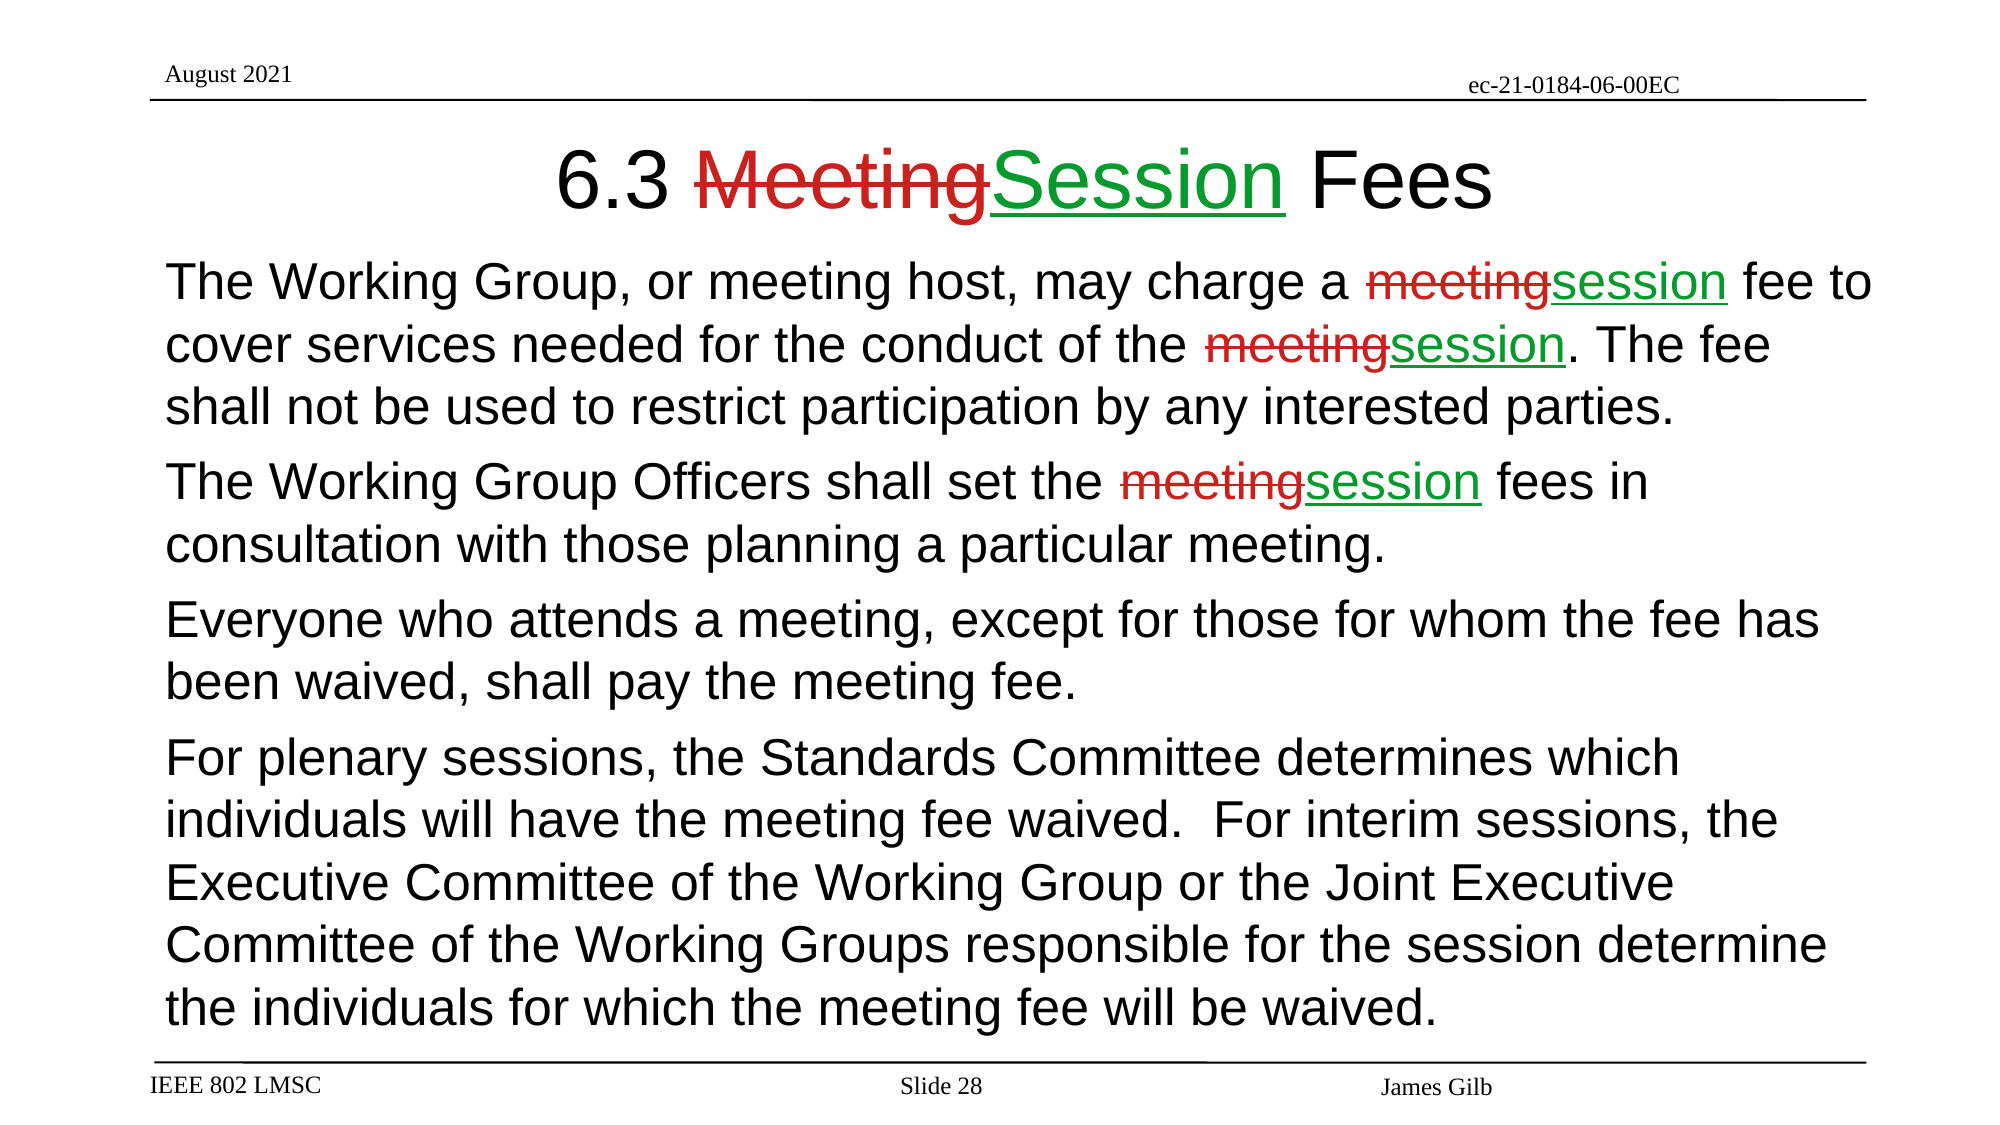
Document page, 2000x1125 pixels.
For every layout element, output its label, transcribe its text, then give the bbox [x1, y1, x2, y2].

text_box Slide [799, 1069, 1083, 1108]
list The Working Group, or meeting host, may charge a meetingsession fee to cover services needed for the conduct of the meetingsession. The fee shall not be used to restrict participation by any interested parties. The Working Group Officers shall set the meetingsession fees in consultation with those planning a particular meeting. Everyone who attends a meeting, except for those for whom the fee has been waived, shall pay the meeting fee. For plenary sessions, the Standards Committee determines which individuals will have the meeting fee waived. For interim sessions, the Executive Committee of the Working Group or the Joint Executive Committee of the Working Groups responsible for the session determine the individuals for which the meeting fee will be waived. [149, 239, 1900, 1051]
title 6.3 MeetingSession Fees [149, 112, 1900, 238]
